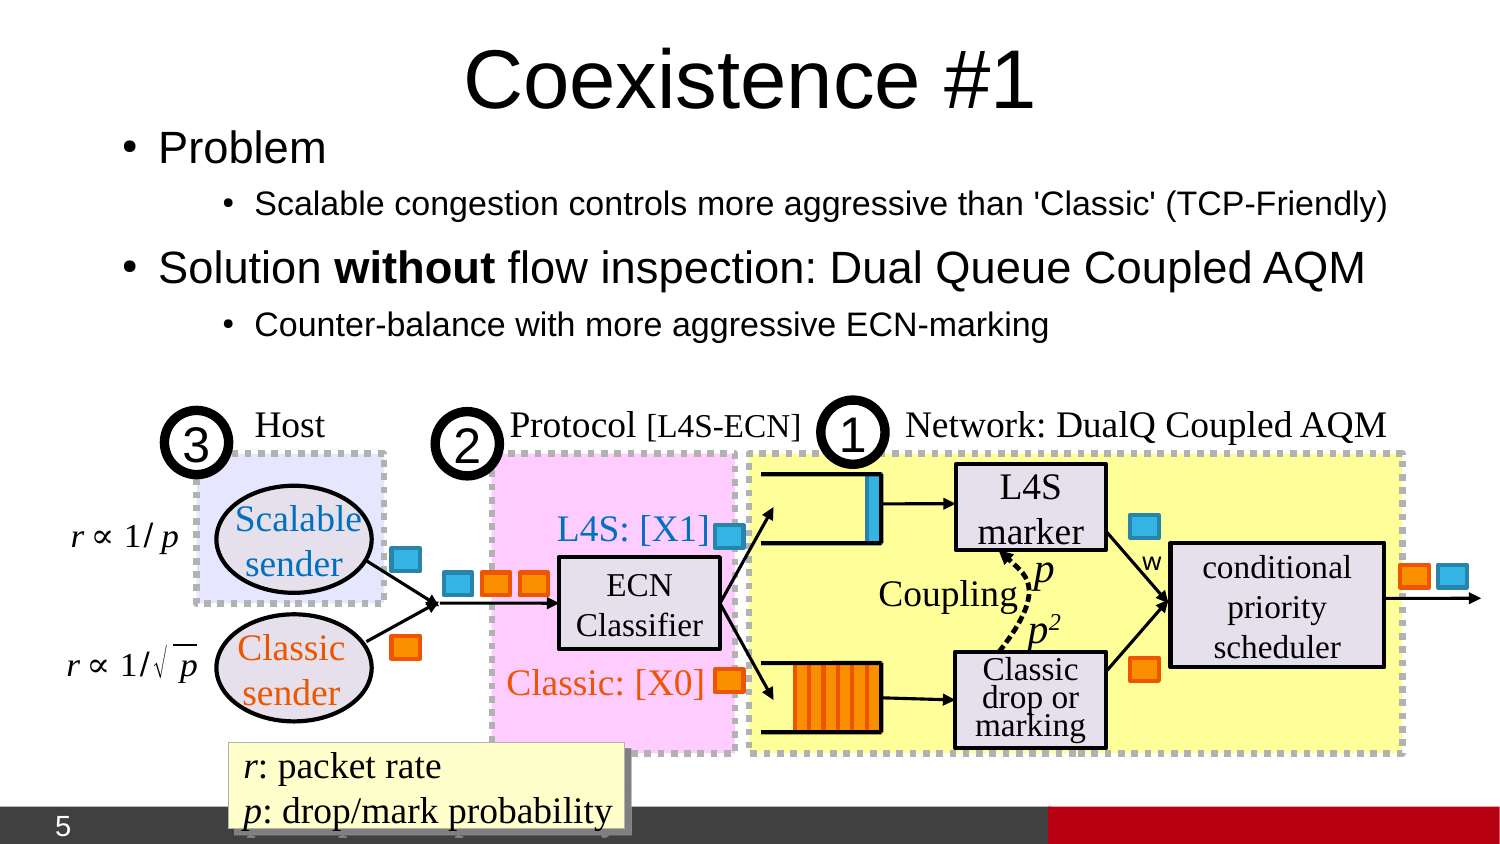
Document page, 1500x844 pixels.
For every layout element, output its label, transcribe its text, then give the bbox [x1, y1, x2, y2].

text_box [391, 548, 420, 572]
text_box Classic drop or marking [955, 651, 1106, 749]
text_box Scalable sender [216, 485, 372, 593]
text_box Network: DualQ Coupled AQM [890, 392, 1412, 453]
text_box [391, 635, 420, 659]
text_box [443, 572, 473, 596]
text_box [1070, 536, 1162, 668]
text_box Coupling [863, 561, 1019, 621]
text_box [491, 609, 744, 754]
text_box 2 [436, 453, 499, 476]
text_box 1 [820, 400, 886, 465]
text_box w [1110, 525, 1194, 596]
title [109, 0, 1477, 131]
text_box [723, 582, 735, 625]
text_box Host [239, 392, 494, 453]
list Problem Scalable congestion controls more aggressive than 'Classic' (TCP-Friendly) Solution without flow inspection: Dual Queue Coupled AQM Counter-balance with more aggressive ECN-marking [109, 138, 1410, 378]
text_box 3 [164, 410, 229, 475]
text_box L4S: [X1] [535, 496, 725, 557]
text_box ECN Classifier [559, 557, 720, 650]
text_box Protocol [L4S-ECN] [494, 392, 819, 453]
text_box [1438, 564, 1467, 588]
text_box L4S marker [955, 464, 1107, 550]
title Coexistence #1 [75, 22, 1426, 138]
text_box [481, 453, 744, 602]
text_box [1003, 550, 1019, 561]
text_box Classic: [X0] [491, 650, 721, 711]
text_box Classic sender [216, 614, 372, 722]
text_box [748, 453, 1429, 754]
text_box r: packet rate p: drop/mark probability [228, 742, 625, 829]
text_box [491, 604, 559, 650]
text_box p2 [1013, 594, 1076, 660]
text_box p [1019, 532, 1070, 598]
chart [57, 642, 207, 683]
text_box [196, 453, 385, 604]
chart [61, 517, 188, 556]
text_box conditional priority scheduler [1170, 542, 1385, 668]
